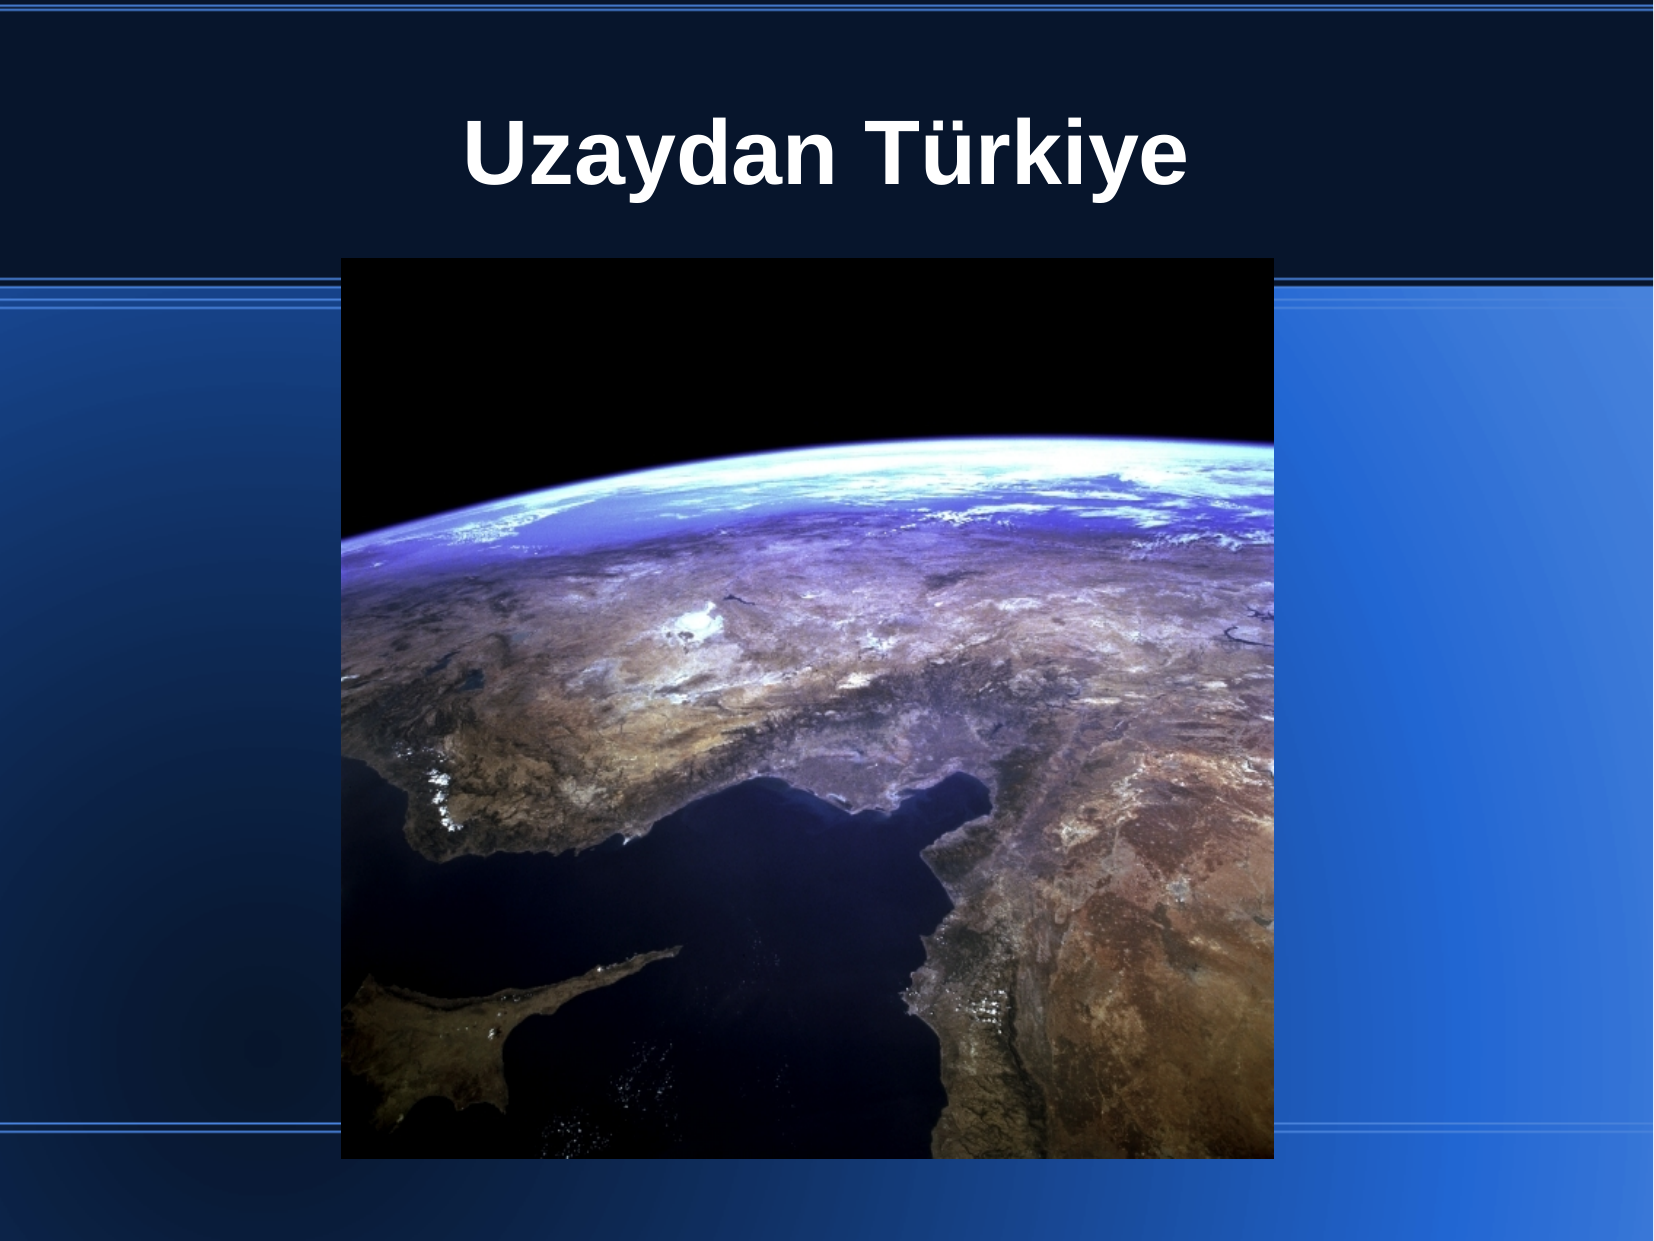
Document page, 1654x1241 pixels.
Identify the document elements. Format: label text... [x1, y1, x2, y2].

picture [0, 0, 1654, 1241]
title Uzaydan Türkiye [82, 49, 1571, 257]
